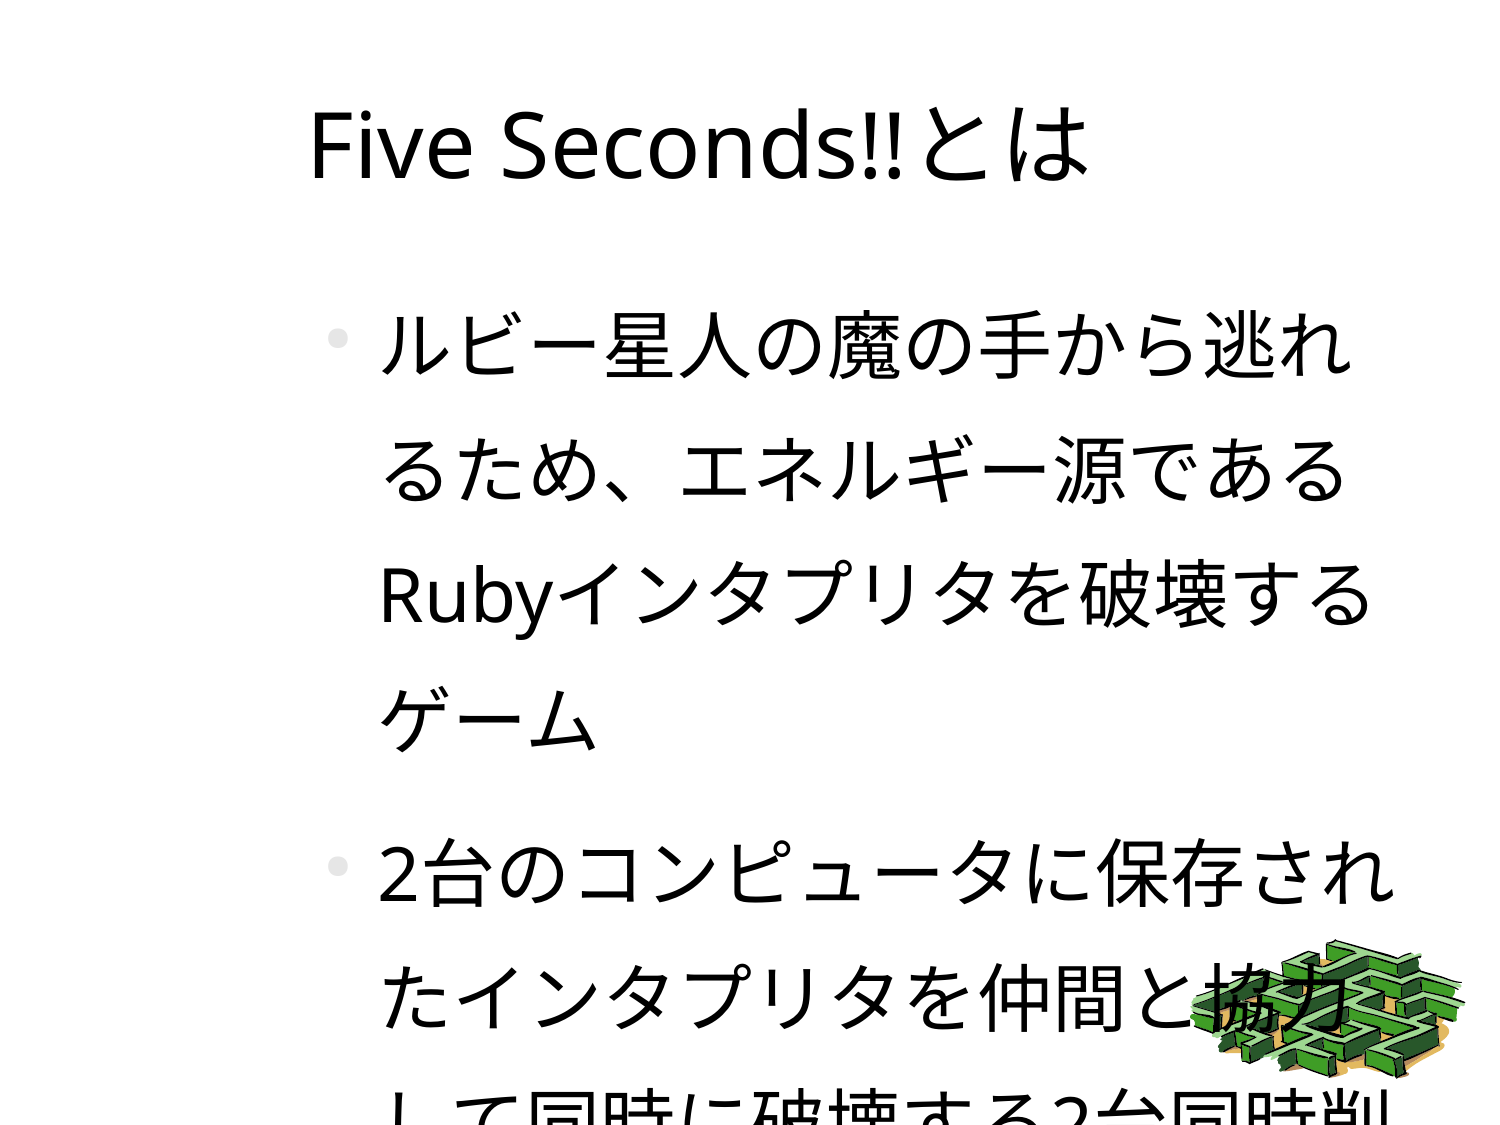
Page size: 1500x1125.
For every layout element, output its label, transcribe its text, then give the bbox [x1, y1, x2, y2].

title Five Seconds!!とは [292, 45, 1426, 233]
list ルビー星人の魔の手から逃れるため、エネルギー源であるRubyインタプリタを破壊するゲーム 2台のコンピュータに保存されたインタプリタを仲間と協力して同時に破壊する2台同時削除攻撃を行う 要するに5秒あてゲーム [292, 262, 1426, 1018]
